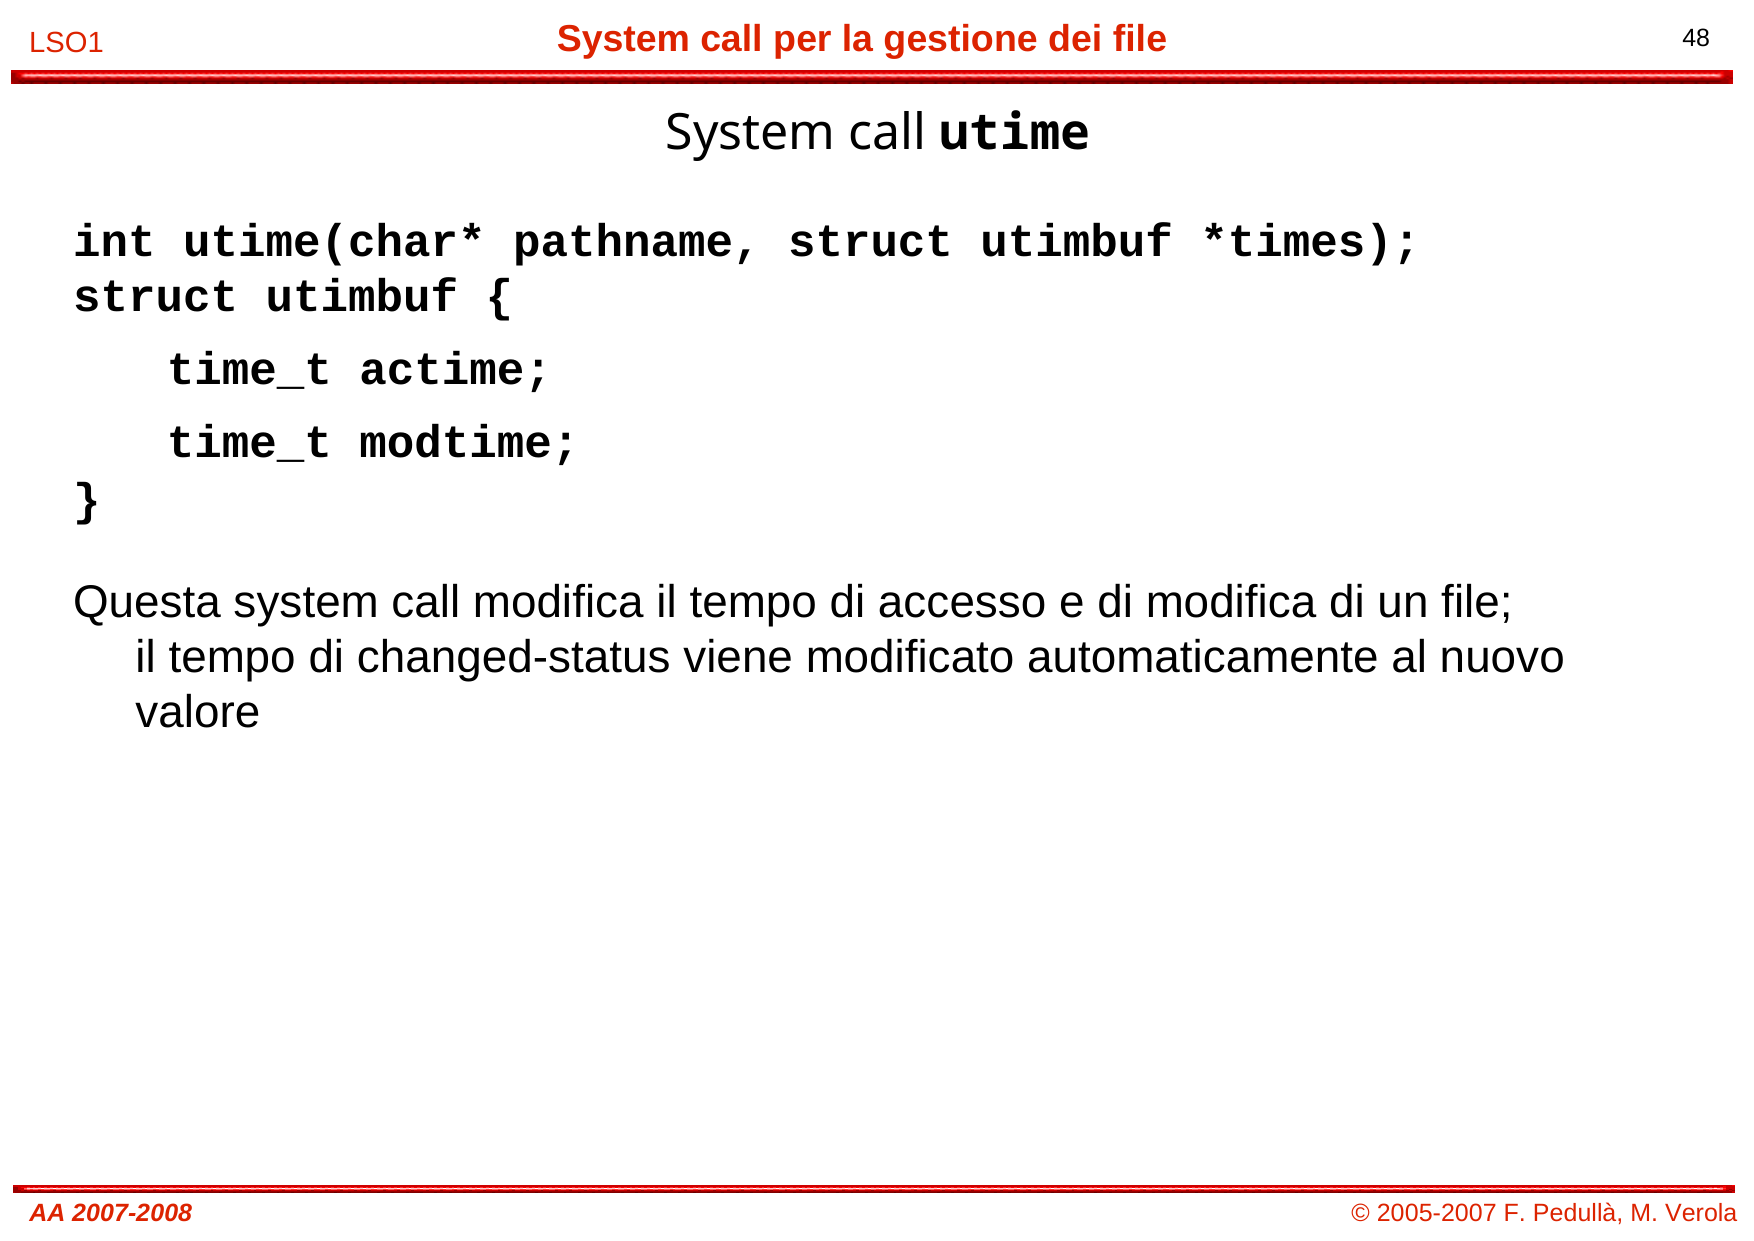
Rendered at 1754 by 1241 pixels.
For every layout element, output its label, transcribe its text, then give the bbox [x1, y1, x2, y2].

picture [13, 1185, 1735, 1193]
picture [11, 70, 1733, 84]
list int utime(char* pathname, struct utimbuf *times); struct utimbuf { time_t actime; time_t modtime; } Questa system call modifica il tempo di accesso e di modifica di un file; il tempo di changed-status viene modificato automaticamente al nuovo valore [58, 206, 1696, 987]
title System call utime [575, 84, 1181, 180]
